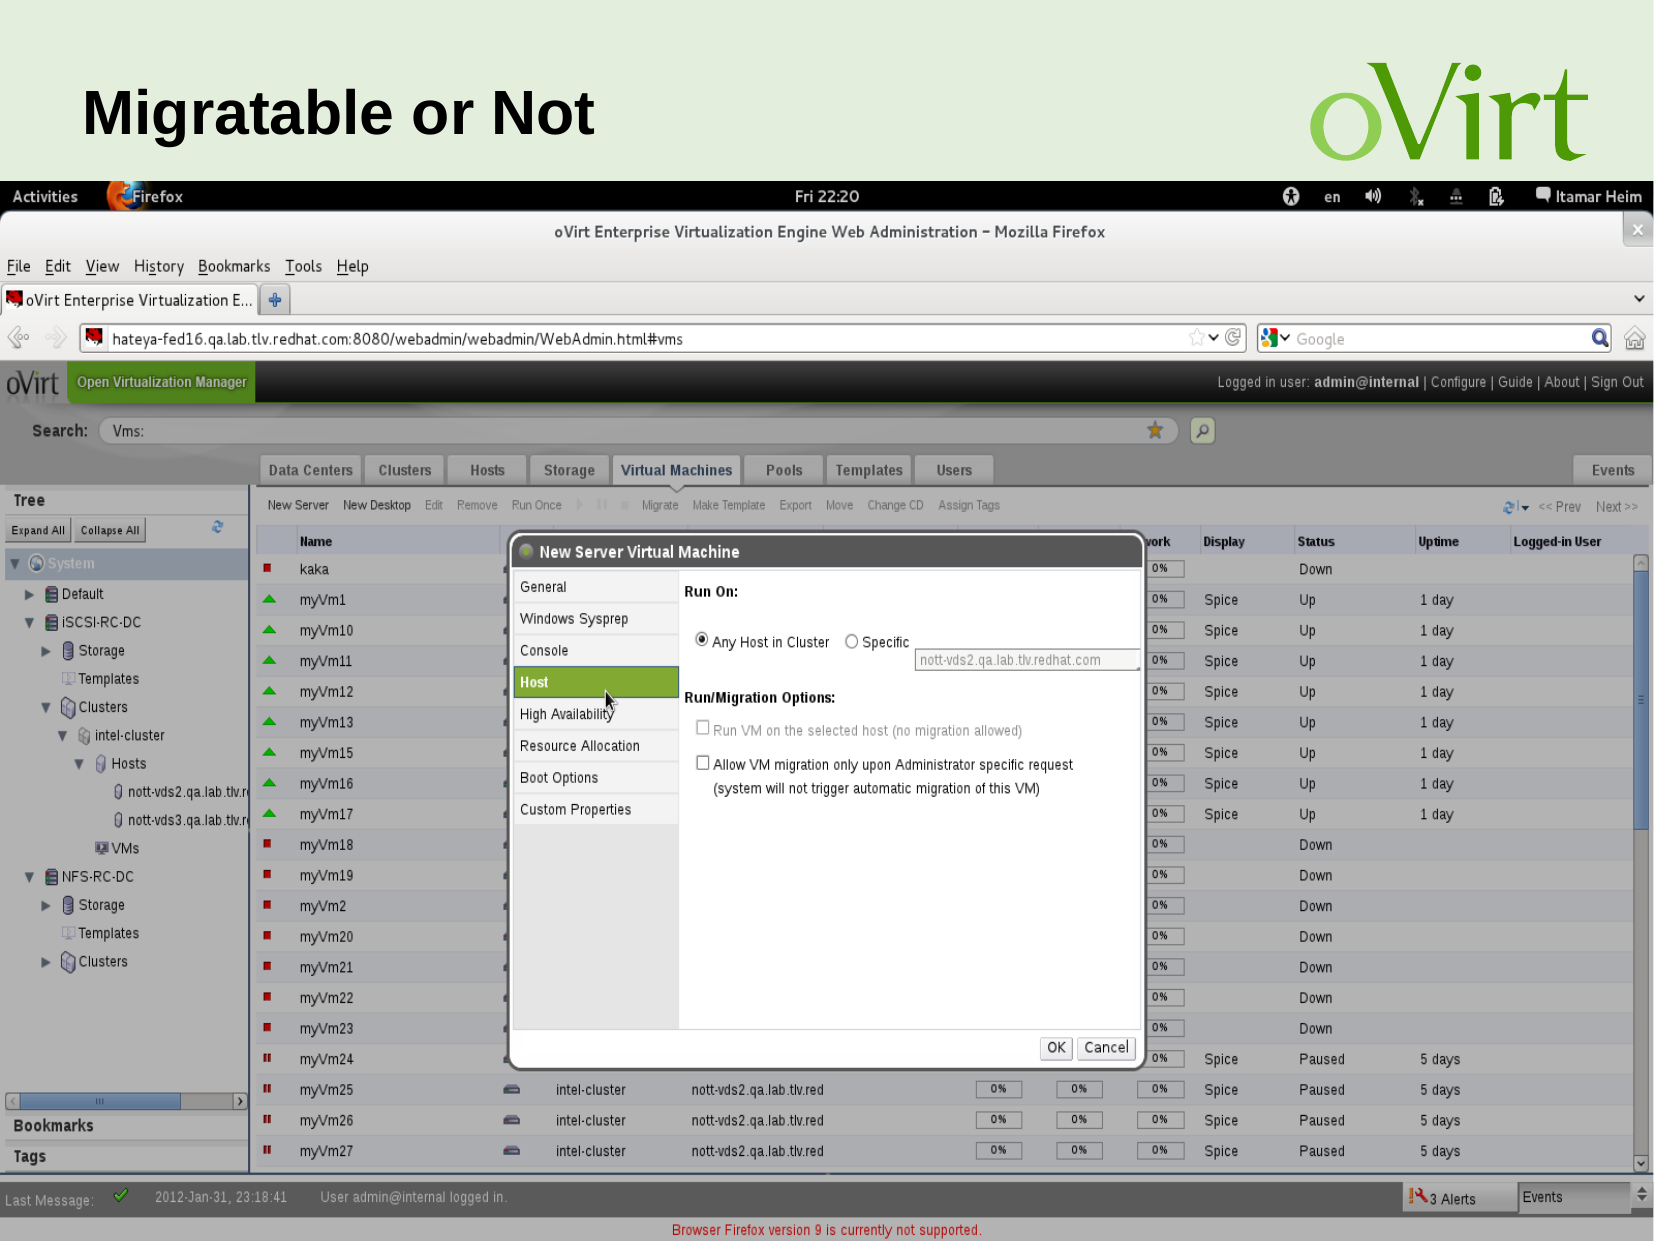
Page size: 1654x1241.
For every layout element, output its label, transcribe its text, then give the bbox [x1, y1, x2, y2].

title Migratable or Not [82, 37, 1571, 181]
picture [0, 181, 1654, 1241]
